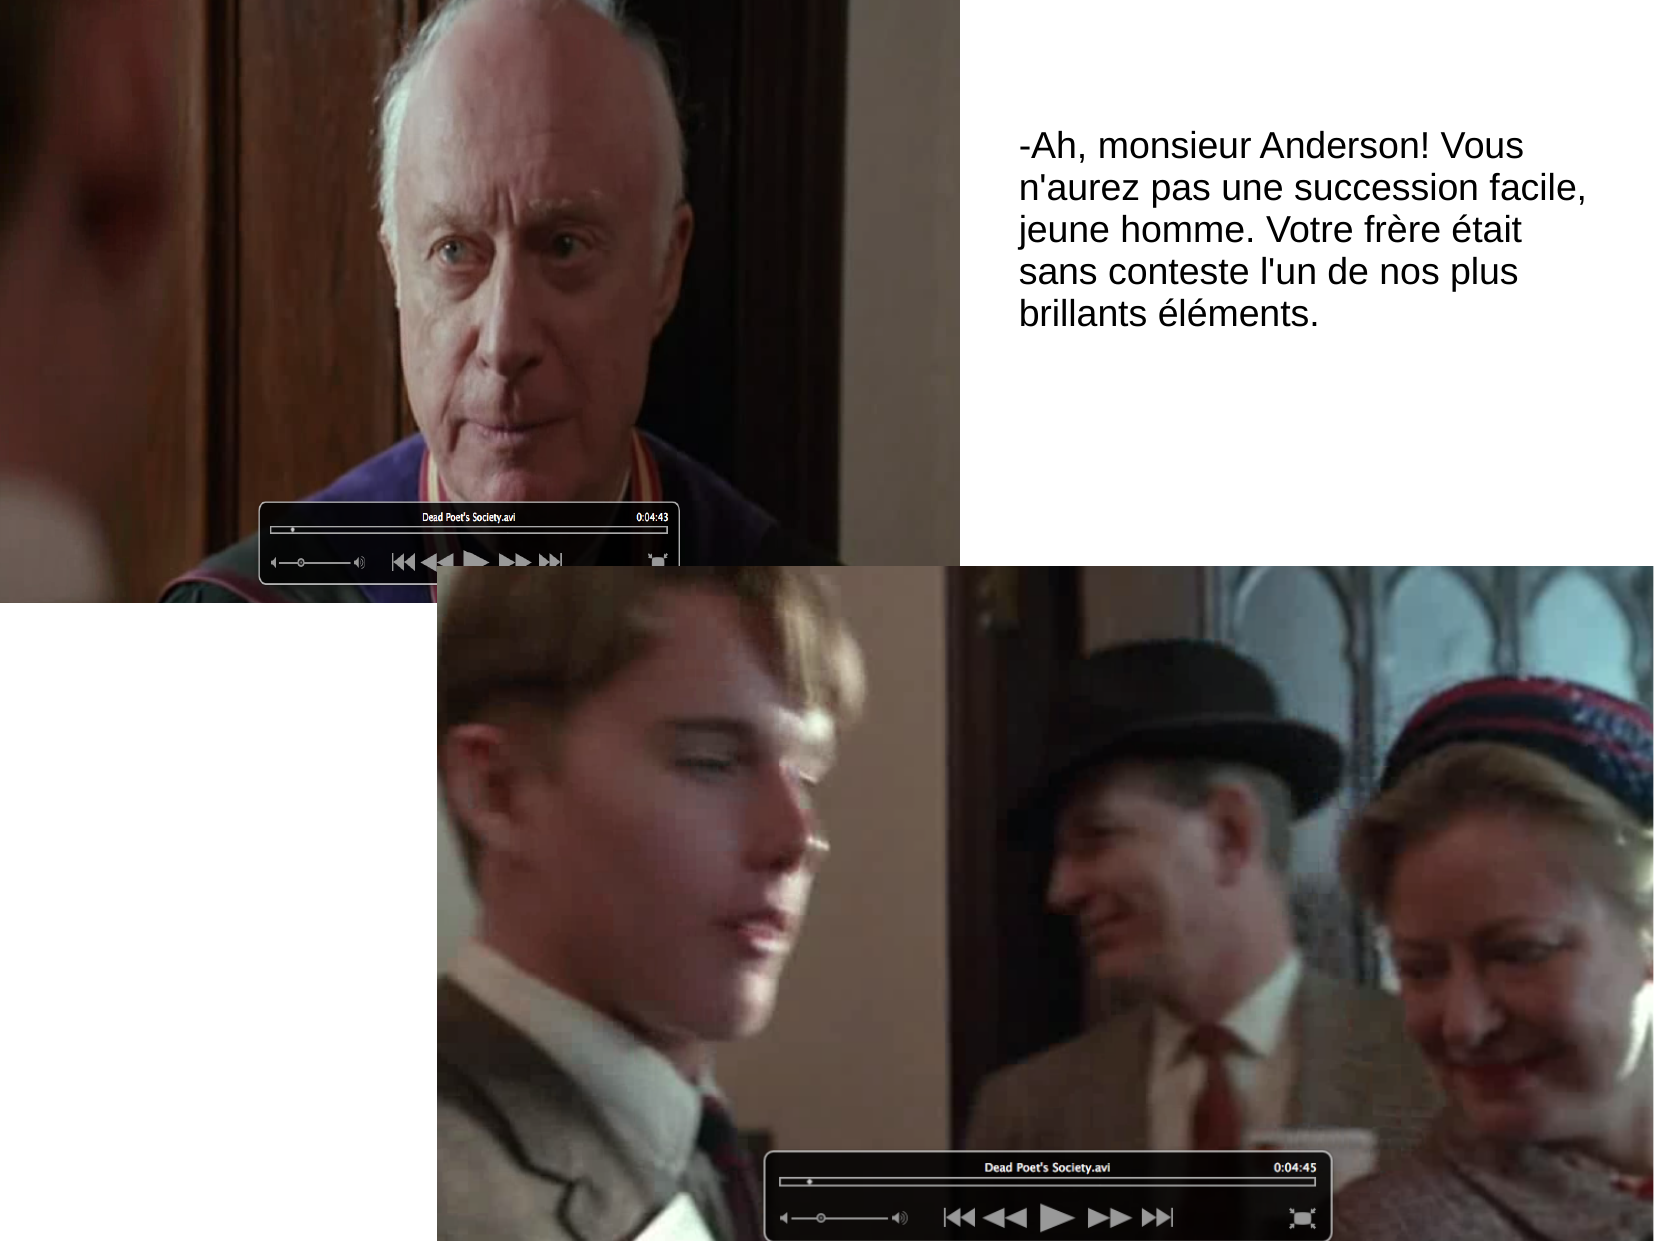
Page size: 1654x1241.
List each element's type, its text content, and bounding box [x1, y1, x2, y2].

text_box -Ah, monsieur Anderson! Vous n'aurez pas une succession facile, jeune homme. Votre frère était sans conteste l'un de nos plus brillants éléments. [1003, 117, 1607, 343]
picture [0, 0, 1654, 1241]
